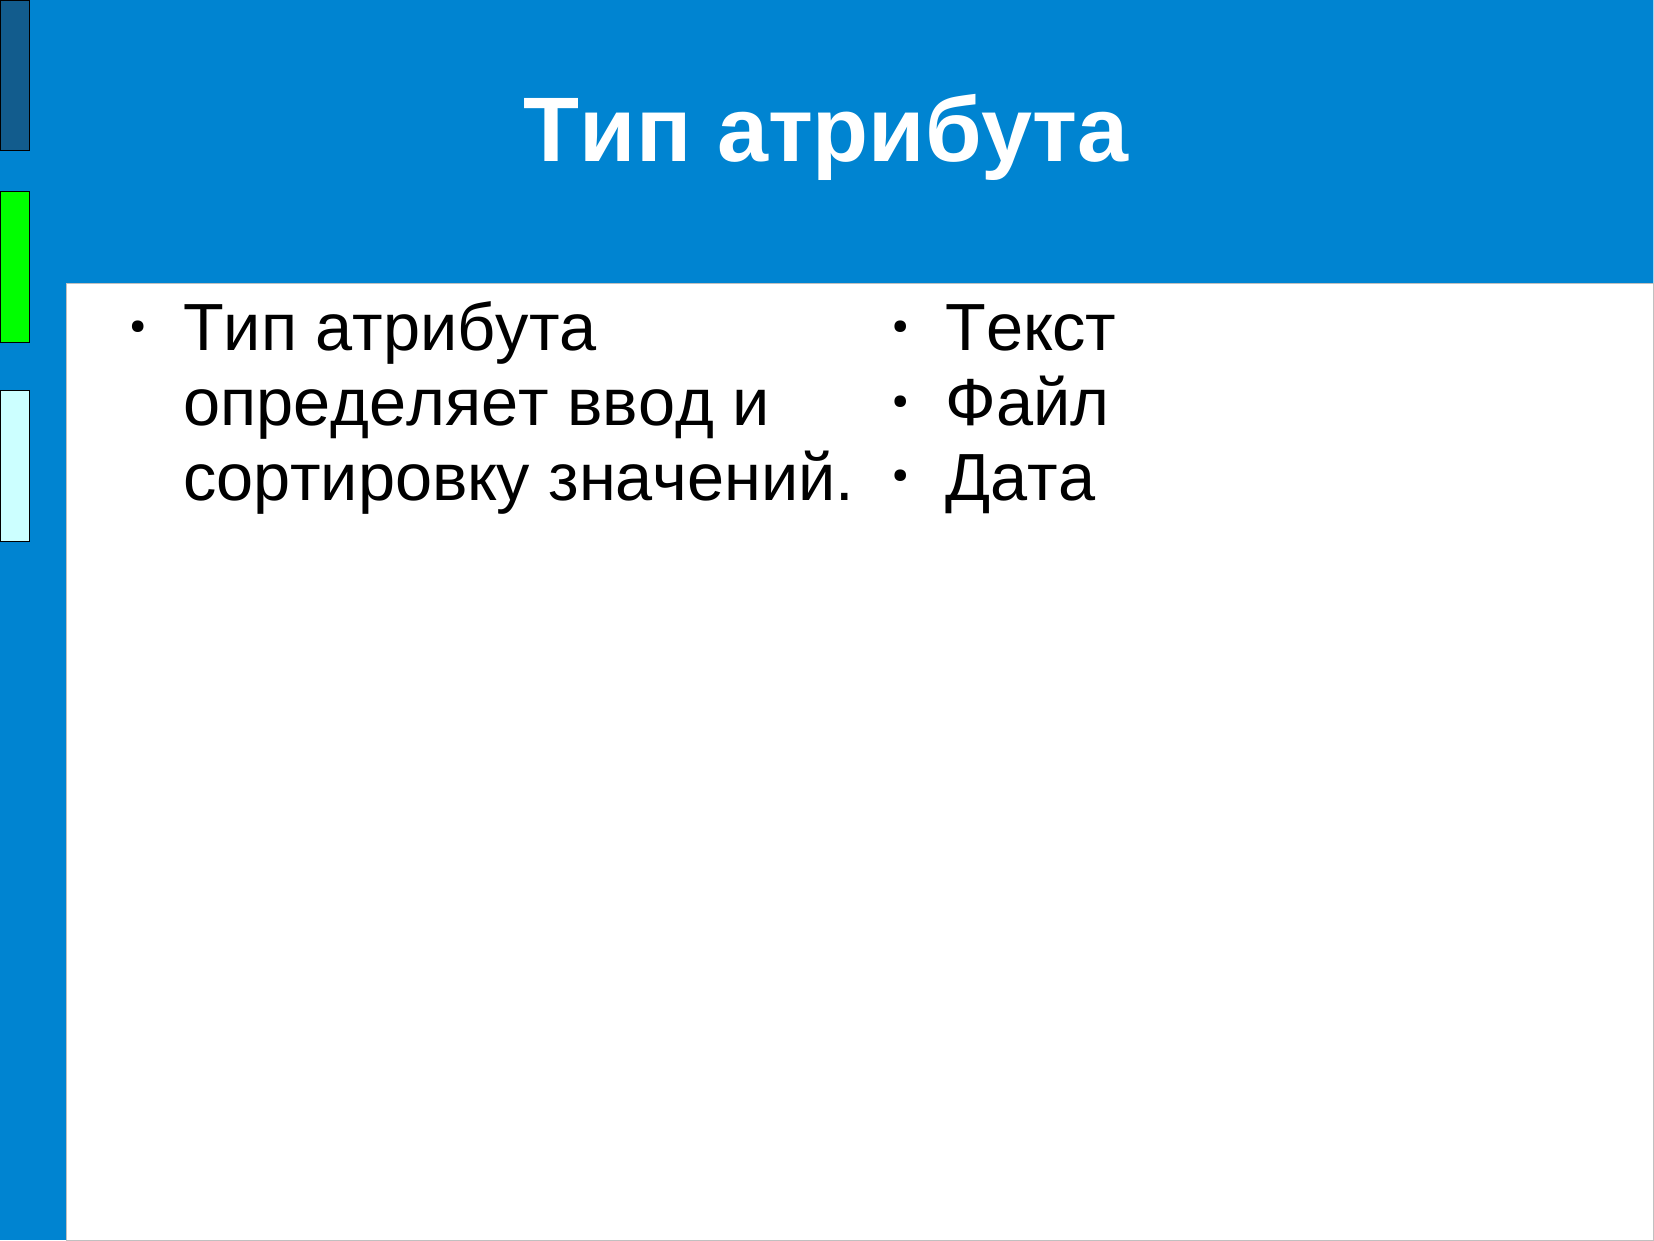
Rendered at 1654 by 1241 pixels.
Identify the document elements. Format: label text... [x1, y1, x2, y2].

list Текст Файл Дата [845, 290, 1572, 1094]
title Тип атрибута [82, 33, 1571, 226]
list Тип атрибута определяет ввод и сортировку значений. [82, 290, 845, 1094]
